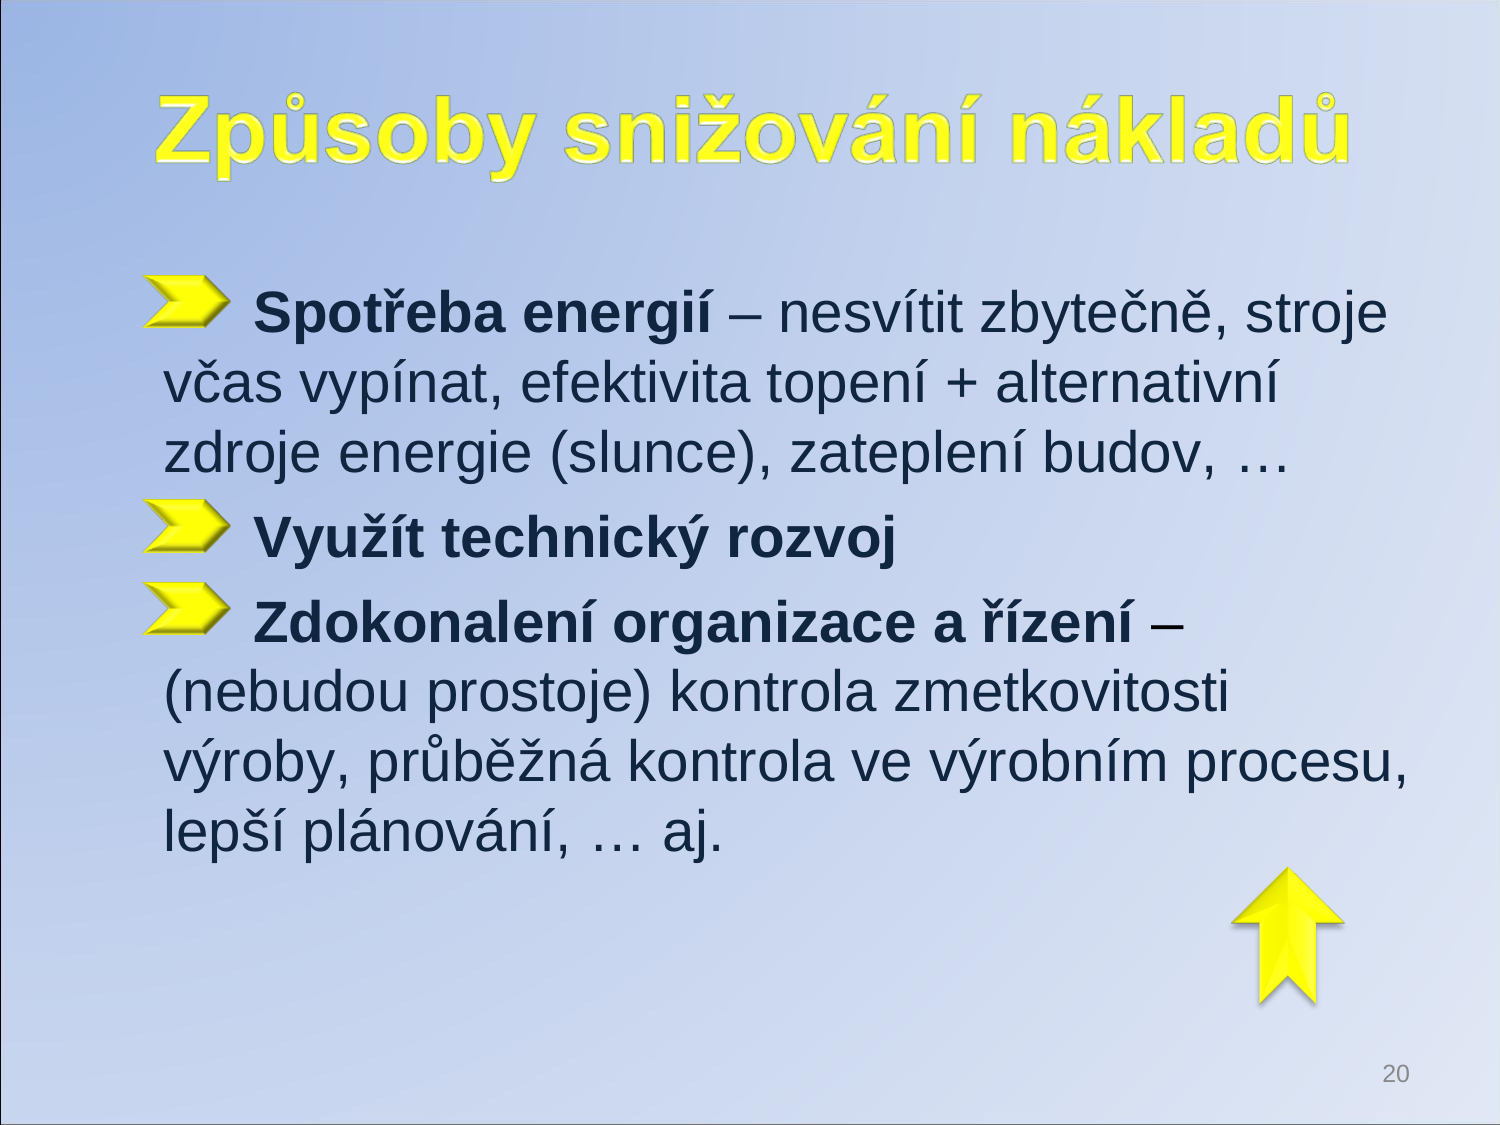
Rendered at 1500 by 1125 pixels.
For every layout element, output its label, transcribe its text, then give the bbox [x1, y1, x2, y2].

list Spotřeba energií – nesvítit zbytečně, stroje včas vypínat, efektivita topení + alternativní zdroje energie (slunce), zateplení budov, … Využít technický rozvoj Zdokonalení organizace a řízení ‒ (nebudou prostoje) kontrola zmetkovitosti výroby, průběžná kontrola ve výrobním procesu, lepší plánování, … aj. [88, 267, 1439, 958]
picture [0, 0, 1500, 1125]
text_box <číslo> [1074, 1042, 1426, 1103]
